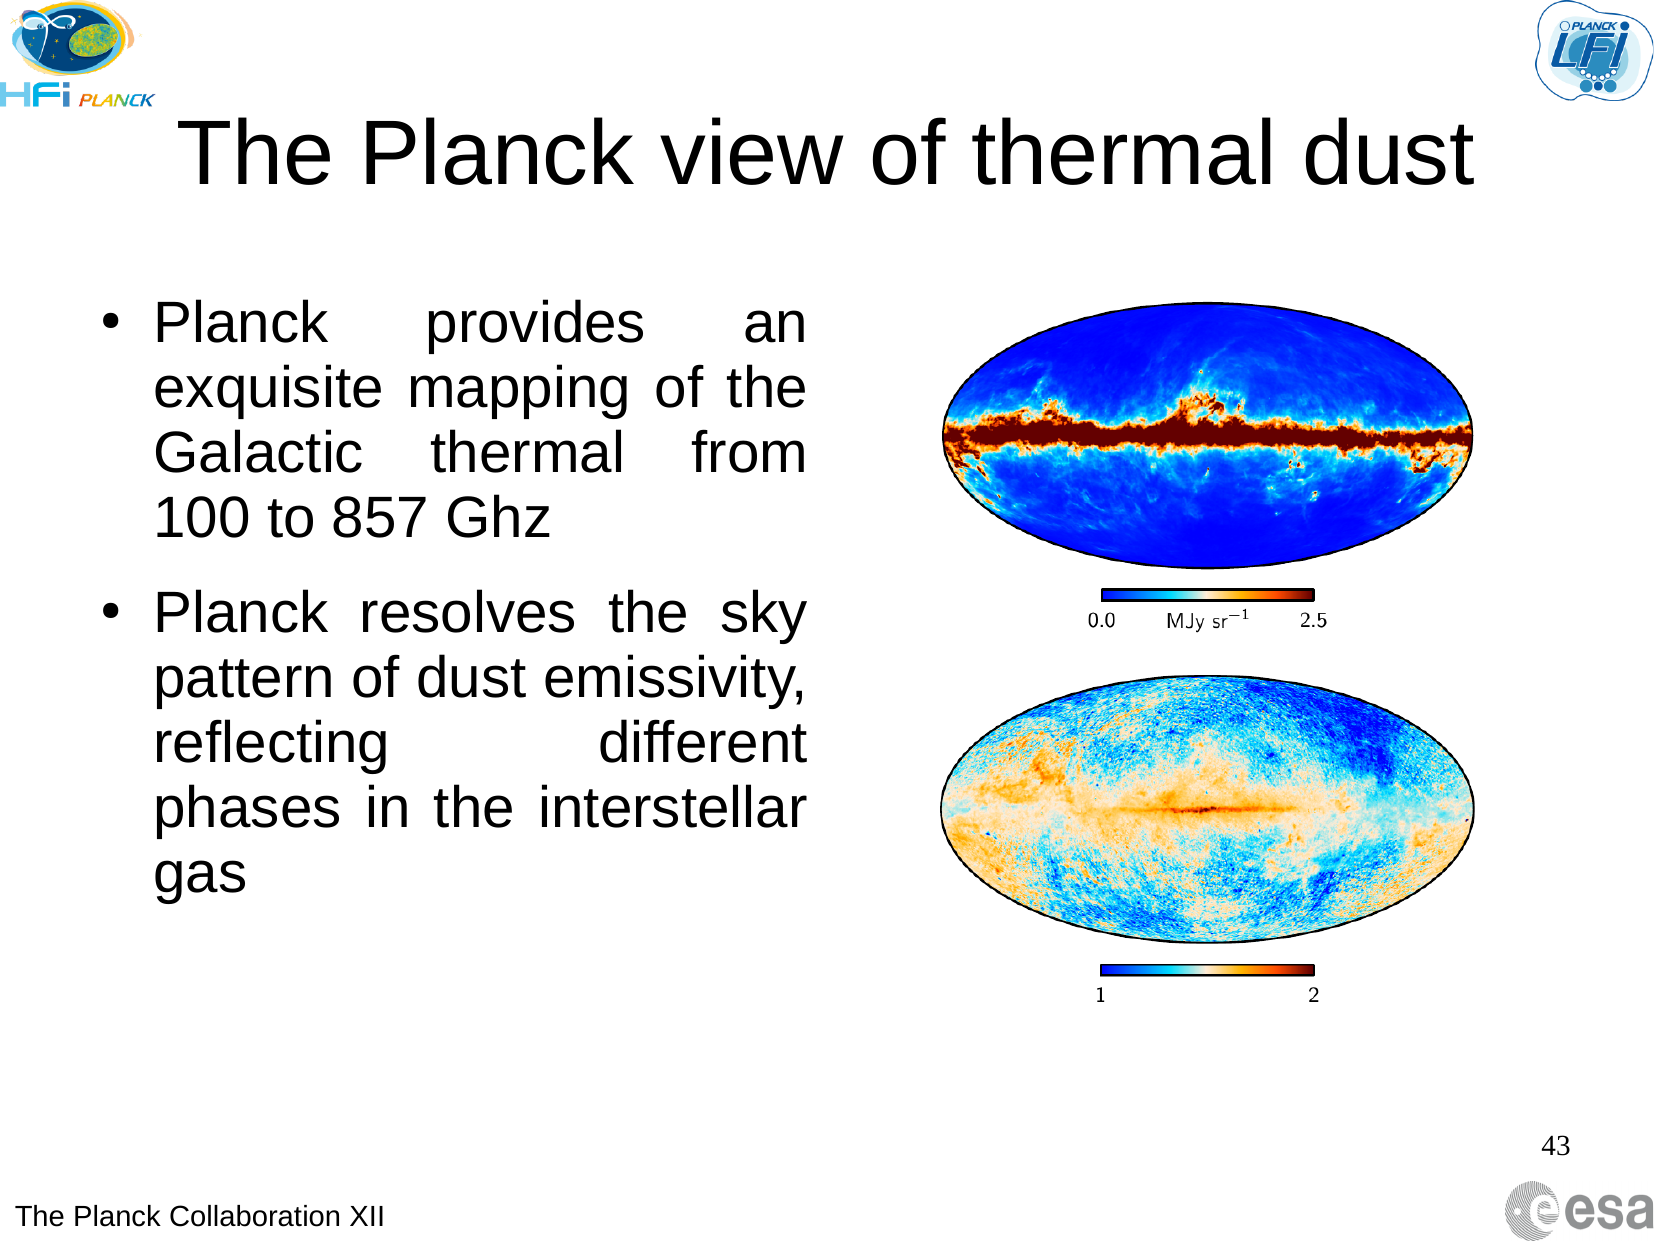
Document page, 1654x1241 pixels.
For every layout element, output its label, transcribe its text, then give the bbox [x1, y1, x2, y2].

picture [1535, 0, 1654, 101]
picture [1505, 1181, 1654, 1241]
title The Planck view of thermal dust [82, 49, 1571, 257]
picture [936, 665, 1480, 1009]
text_box The Planck Collaboration XII [0, 1192, 402, 1241]
picture [938, 290, 1478, 634]
list Planck provides an exquisite mapping of the Galactic thermal from 100 to 857 Ghz Planck resolves the sky pattern of dust emissivity, reflecting different phases in the interstellar gas [82, 290, 809, 1010]
picture [0, 0, 156, 108]
